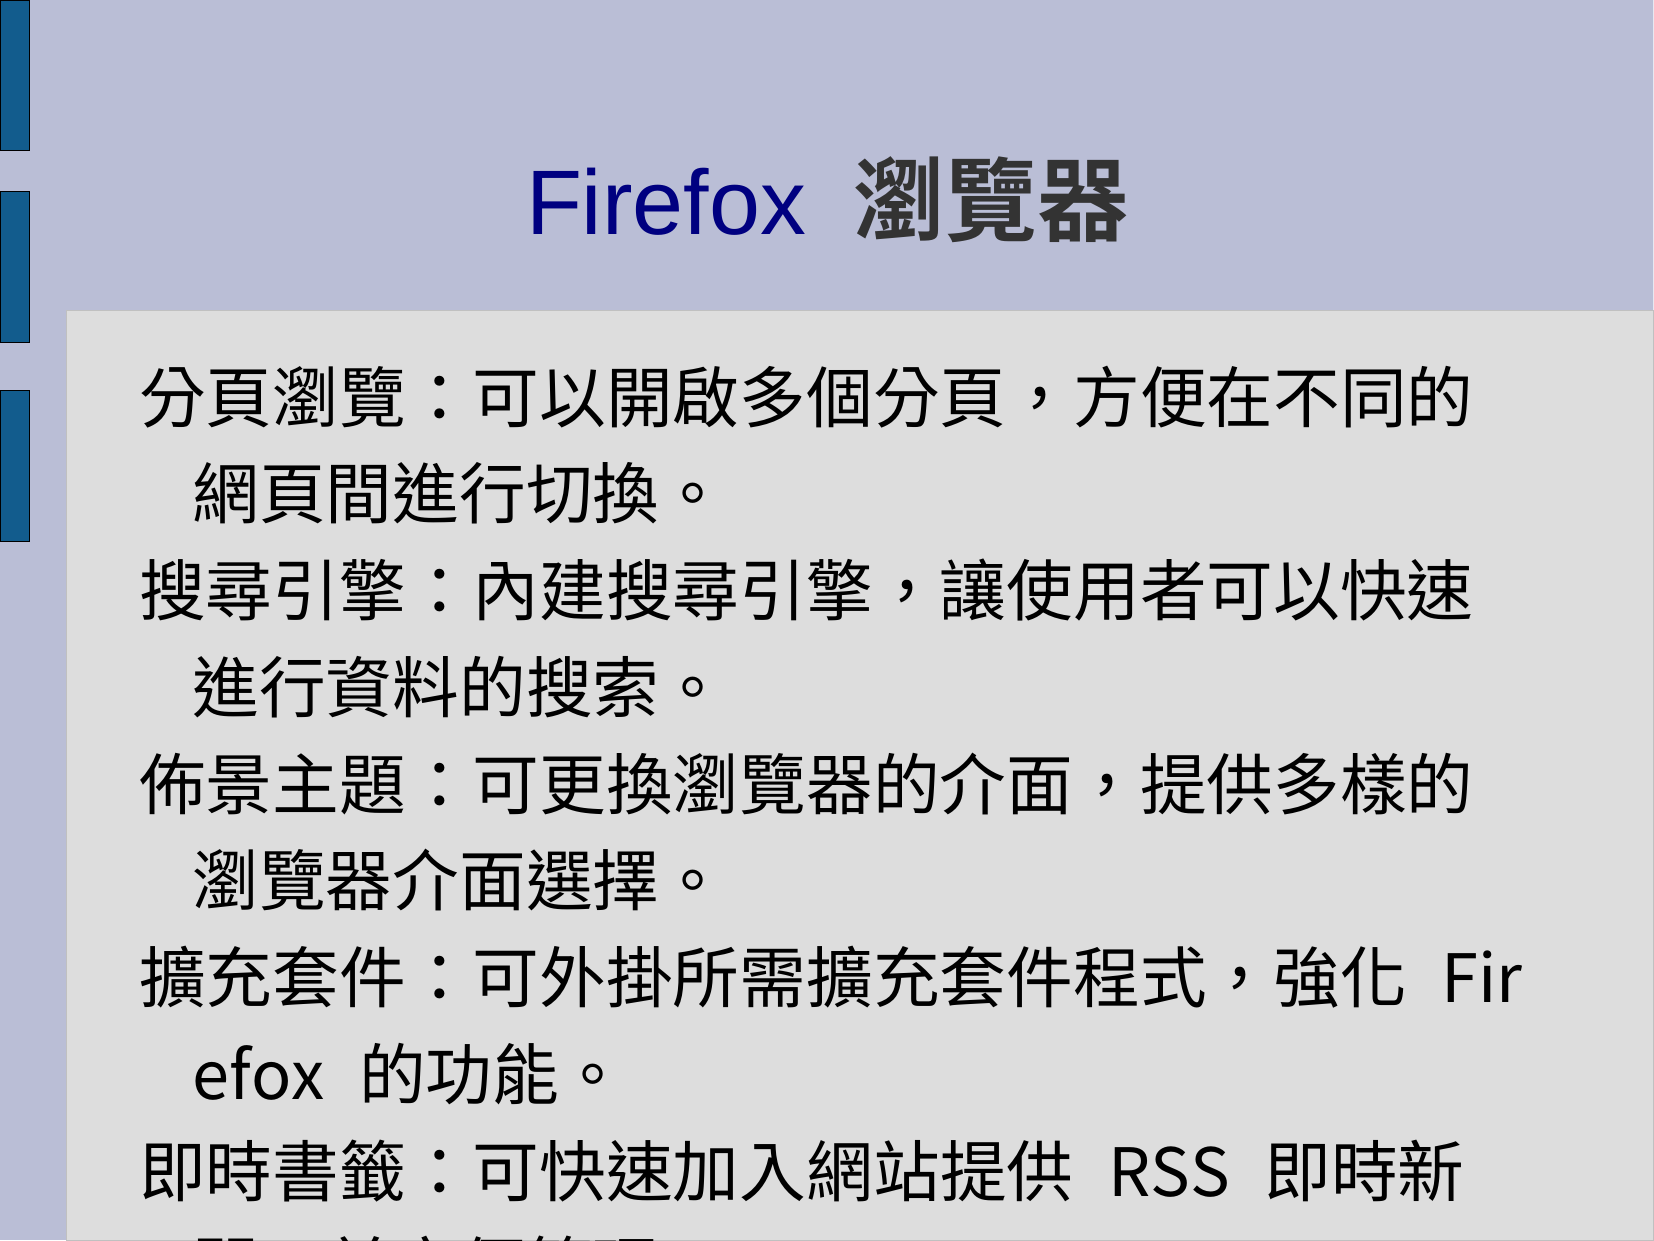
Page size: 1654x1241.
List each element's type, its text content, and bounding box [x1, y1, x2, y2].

list 分頁瀏覽：可以開啟多個分頁，方便在不同的網頁間進行切換。 搜尋引擎：內建搜尋引擎，讓使用者可以快速進行資料的搜索。 佈景主題：可更換瀏覽器的介面，提供多樣的瀏覽器介面選擇。 擴充套件：可外掛所需擴充套件程式，強化 Firefox 的功能。 即時書籤：可快速加入網站提供 RSS 即時新聞，並方便管理。 [121, 344, 1534, 1146]
title Firefox 瀏覽器 [121, 91, 1534, 299]
